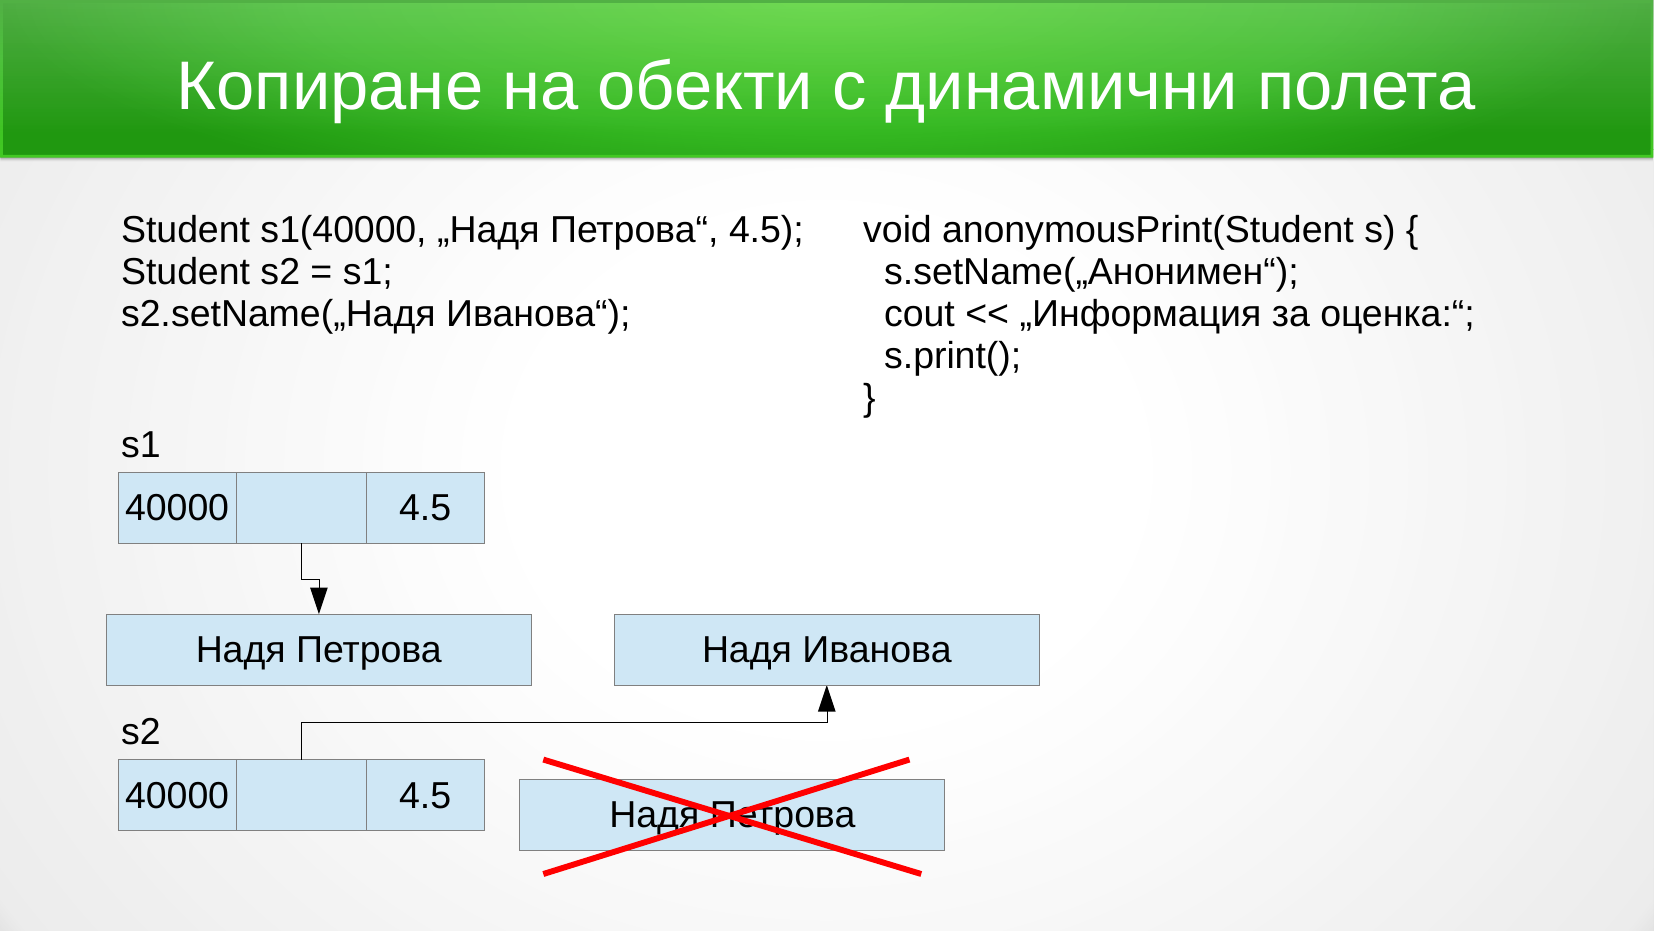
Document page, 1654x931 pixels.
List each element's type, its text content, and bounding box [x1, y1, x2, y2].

text_box s2 [106, 702, 176, 760]
title Копиране на обекти с динамични полета [82, 37, 1571, 135]
text_box Надя Петрова [631, 820, 831, 851]
text_box s1 [106, 415, 176, 473]
text_box Надя Петрова [106, 614, 532, 686]
text_box void anonymousPrint(Student s) { s.setName(„Анонимен“); cout << „Информация за оценка:“; s.print(); } [848, 200, 1595, 426]
text_box 40000 [118, 759, 237, 831]
text_box Надя Петрова [766, 779, 945, 851]
text_box Надя Петрова [519, 779, 686, 851]
text_box 4.5 [366, 759, 485, 831]
text_box 40000 [118, 472, 237, 544]
text_box [237, 472, 366, 544]
text_box Надя Петрова [621, 779, 834, 811]
text_box Student s1(40000, „Надя Петрова“, 4.5); Student s2 = s1; s2.setName(„Надя Иванова“); [106, 200, 820, 384]
text_box Надя Иванова [614, 614, 1040, 686]
text_box [237, 759, 366, 831]
text_box 4.5 [366, 472, 485, 544]
